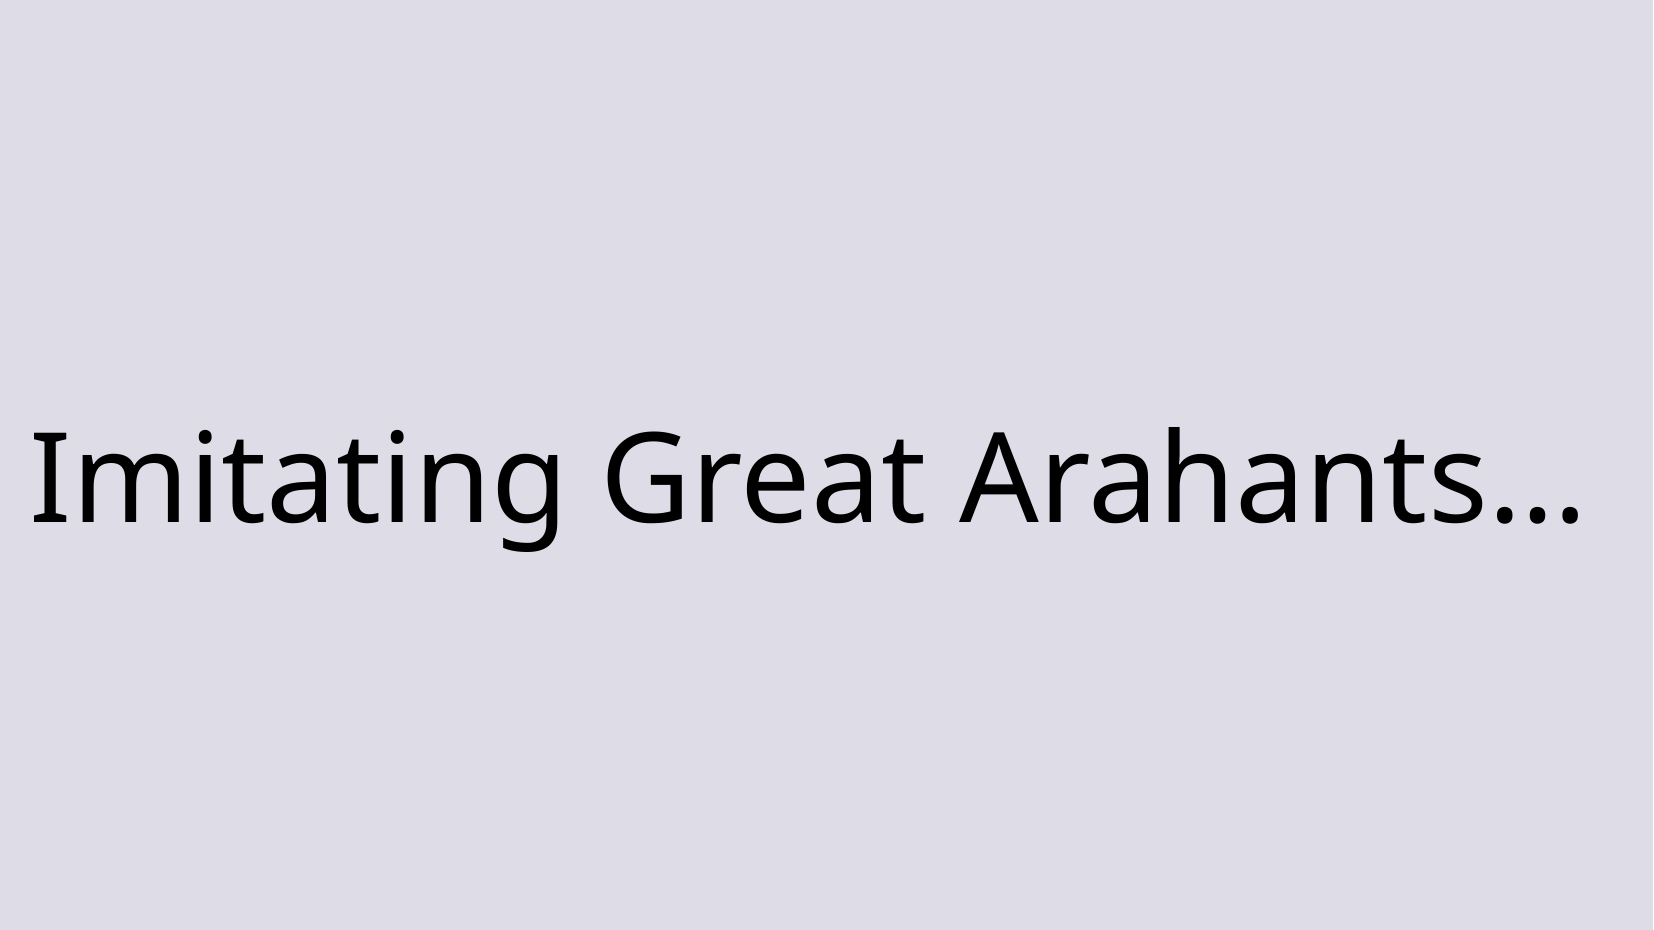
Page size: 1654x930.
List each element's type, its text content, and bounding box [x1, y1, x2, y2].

subtitle Imitating Great Arahants… [0, 9, 1653, 930]
